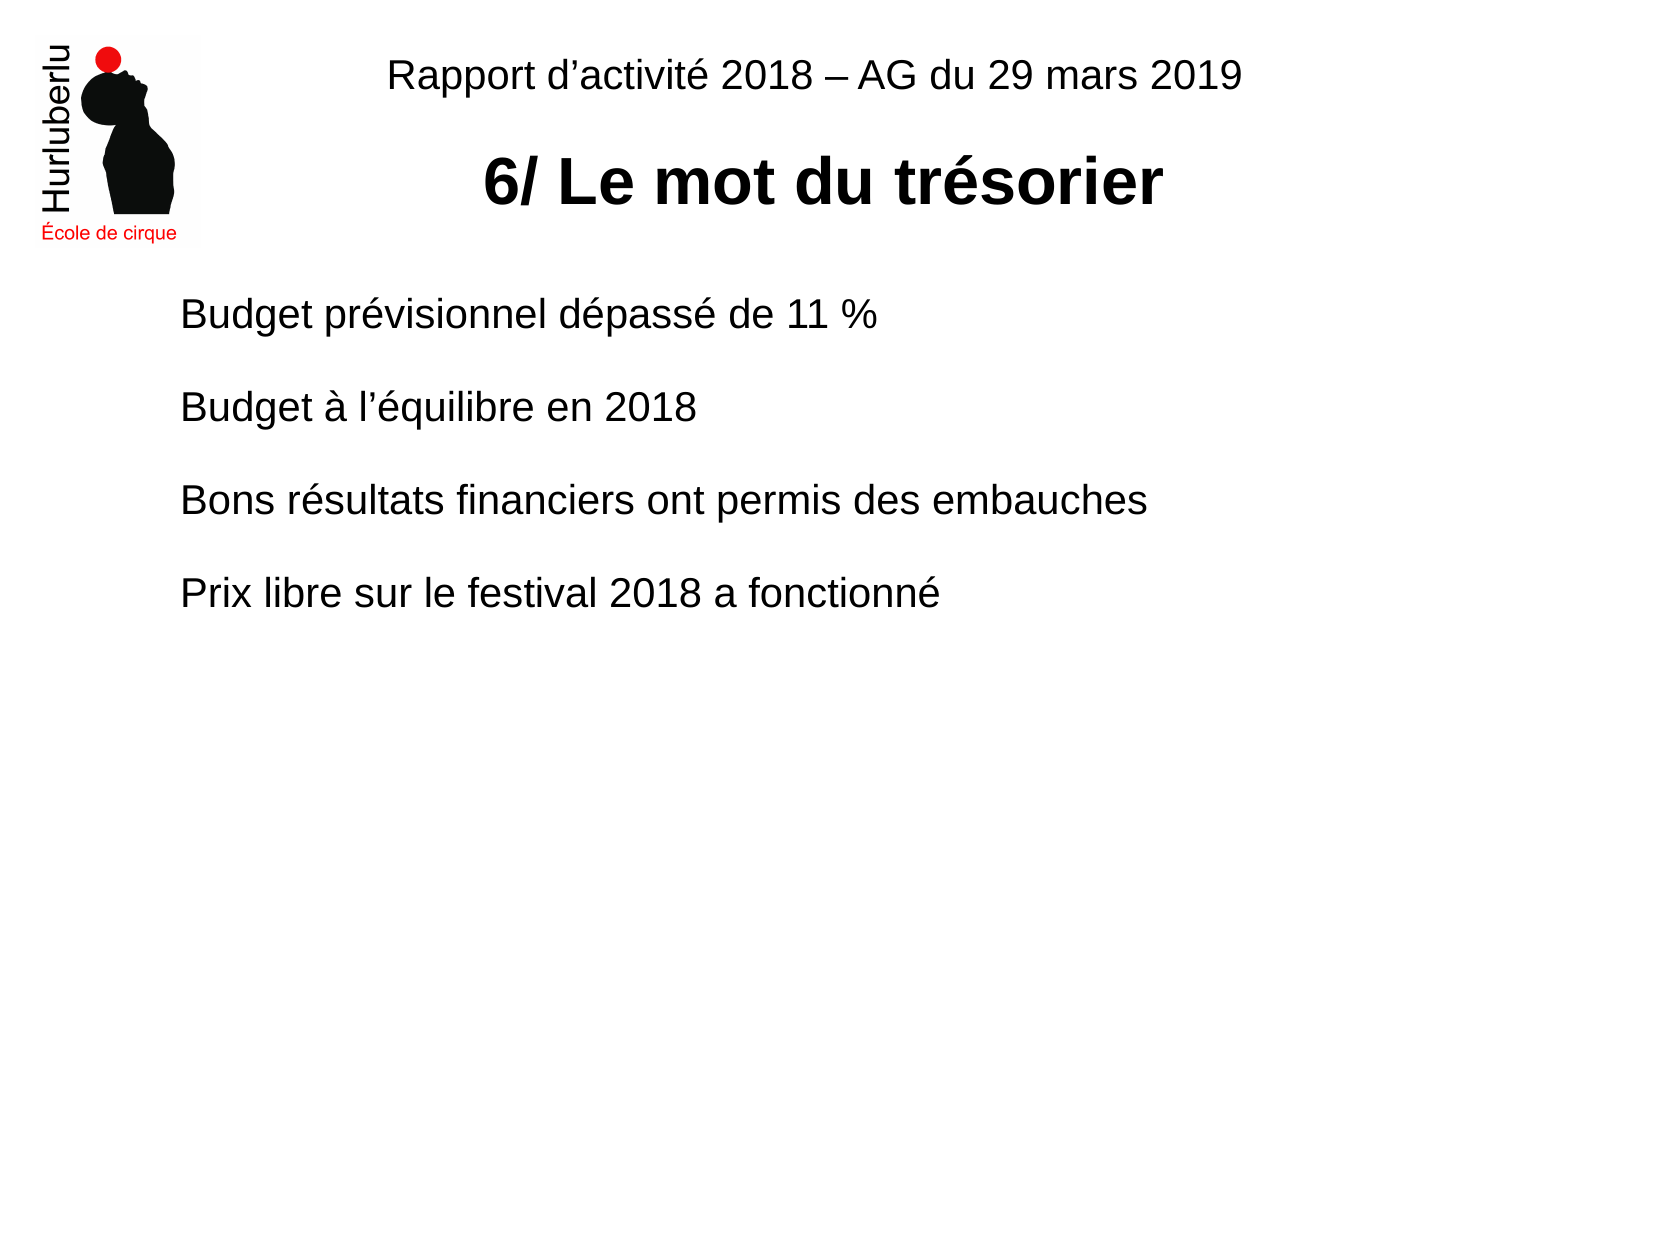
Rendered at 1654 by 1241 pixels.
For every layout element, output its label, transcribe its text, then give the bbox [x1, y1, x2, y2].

picture [35, 35, 201, 249]
title Rapport d’activité 2018 – AG du 29 mars 2019 6/ Le mot du trésorier [70, 23, 1559, 248]
text_box Budget prévisionnel dépassé de 11 % Budget à l’équilibre en 2018 Bons résultats financiers ont permis des embauches Prix libre sur le festival 2018 a fonctionné [165, 283, 1406, 719]
